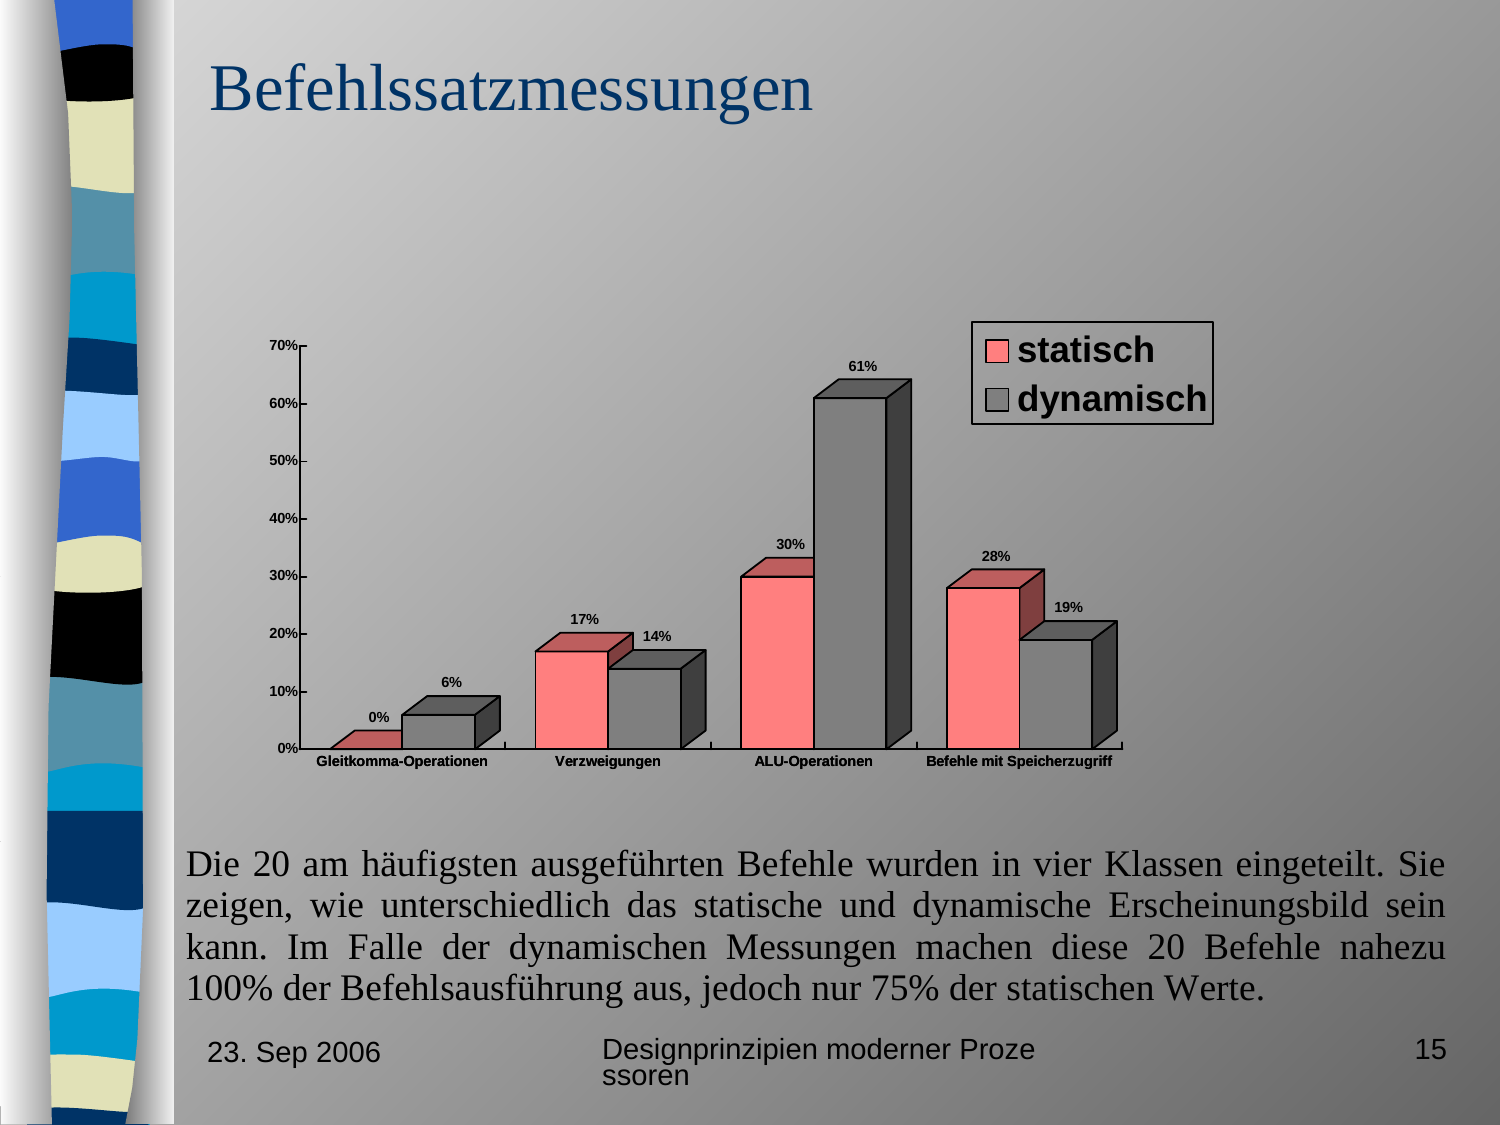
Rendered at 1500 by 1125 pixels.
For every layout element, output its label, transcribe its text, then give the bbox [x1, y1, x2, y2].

text_box Die 20 am häufigsten ausgeführten Befehle wurden in vier Klassen eingeteilt. Sie zeigen, wie unterschiedlich das statische und dynamische Erscheinungsbild sein kann. Im Falle der dynamischen Messungen machen diese 20 Befehle nahezu 100% der Befehlsausführung aus, jedoch nur 75% der statischen Werte. [171, 835, 1463, 1059]
title Befehlssatzmessungen [194, 0, 1470, 188]
chart [200, 287, 1214, 803]
